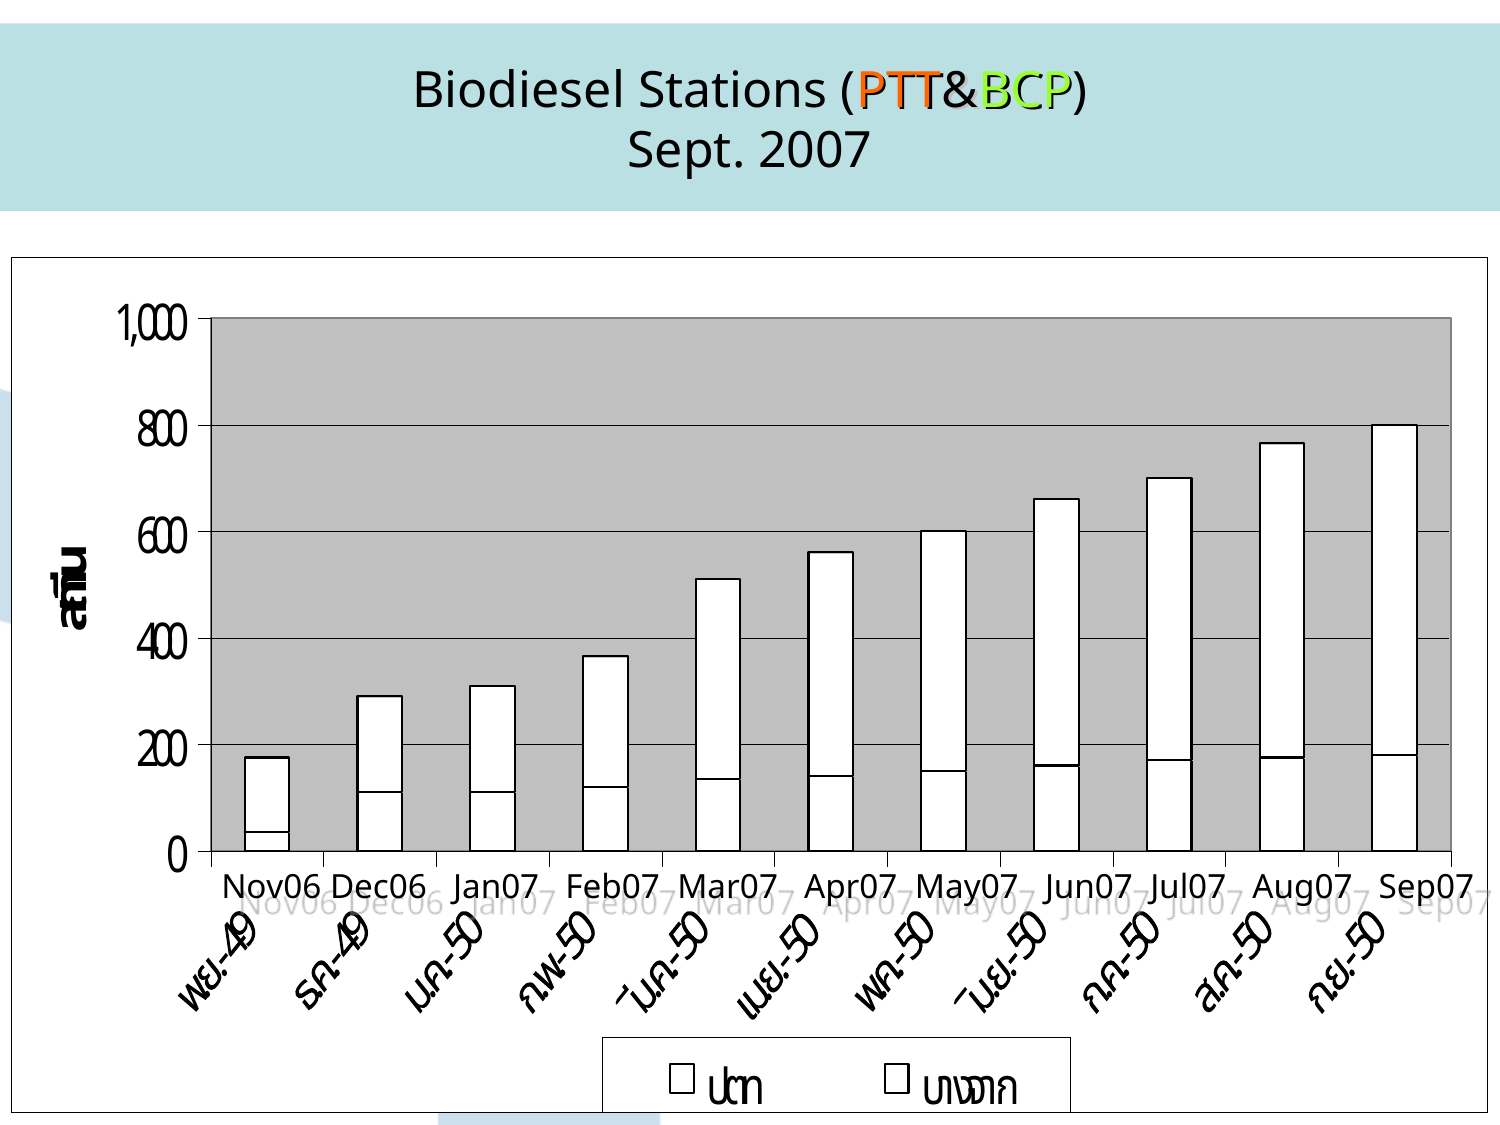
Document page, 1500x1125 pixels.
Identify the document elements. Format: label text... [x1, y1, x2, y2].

text_box Nov06 Dec06 Jan07 Feb07 Mar07 Apr07 May07 Jun07 Jul07 Aug07 Sep07 [206, 857, 1500, 914]
title Biodiesel Stations (PTT&BCP) Sept. 2007 [0, 23, 1500, 211]
picture [0, 211, 1500, 1125]
picture [0, 0, 1500, 23]
